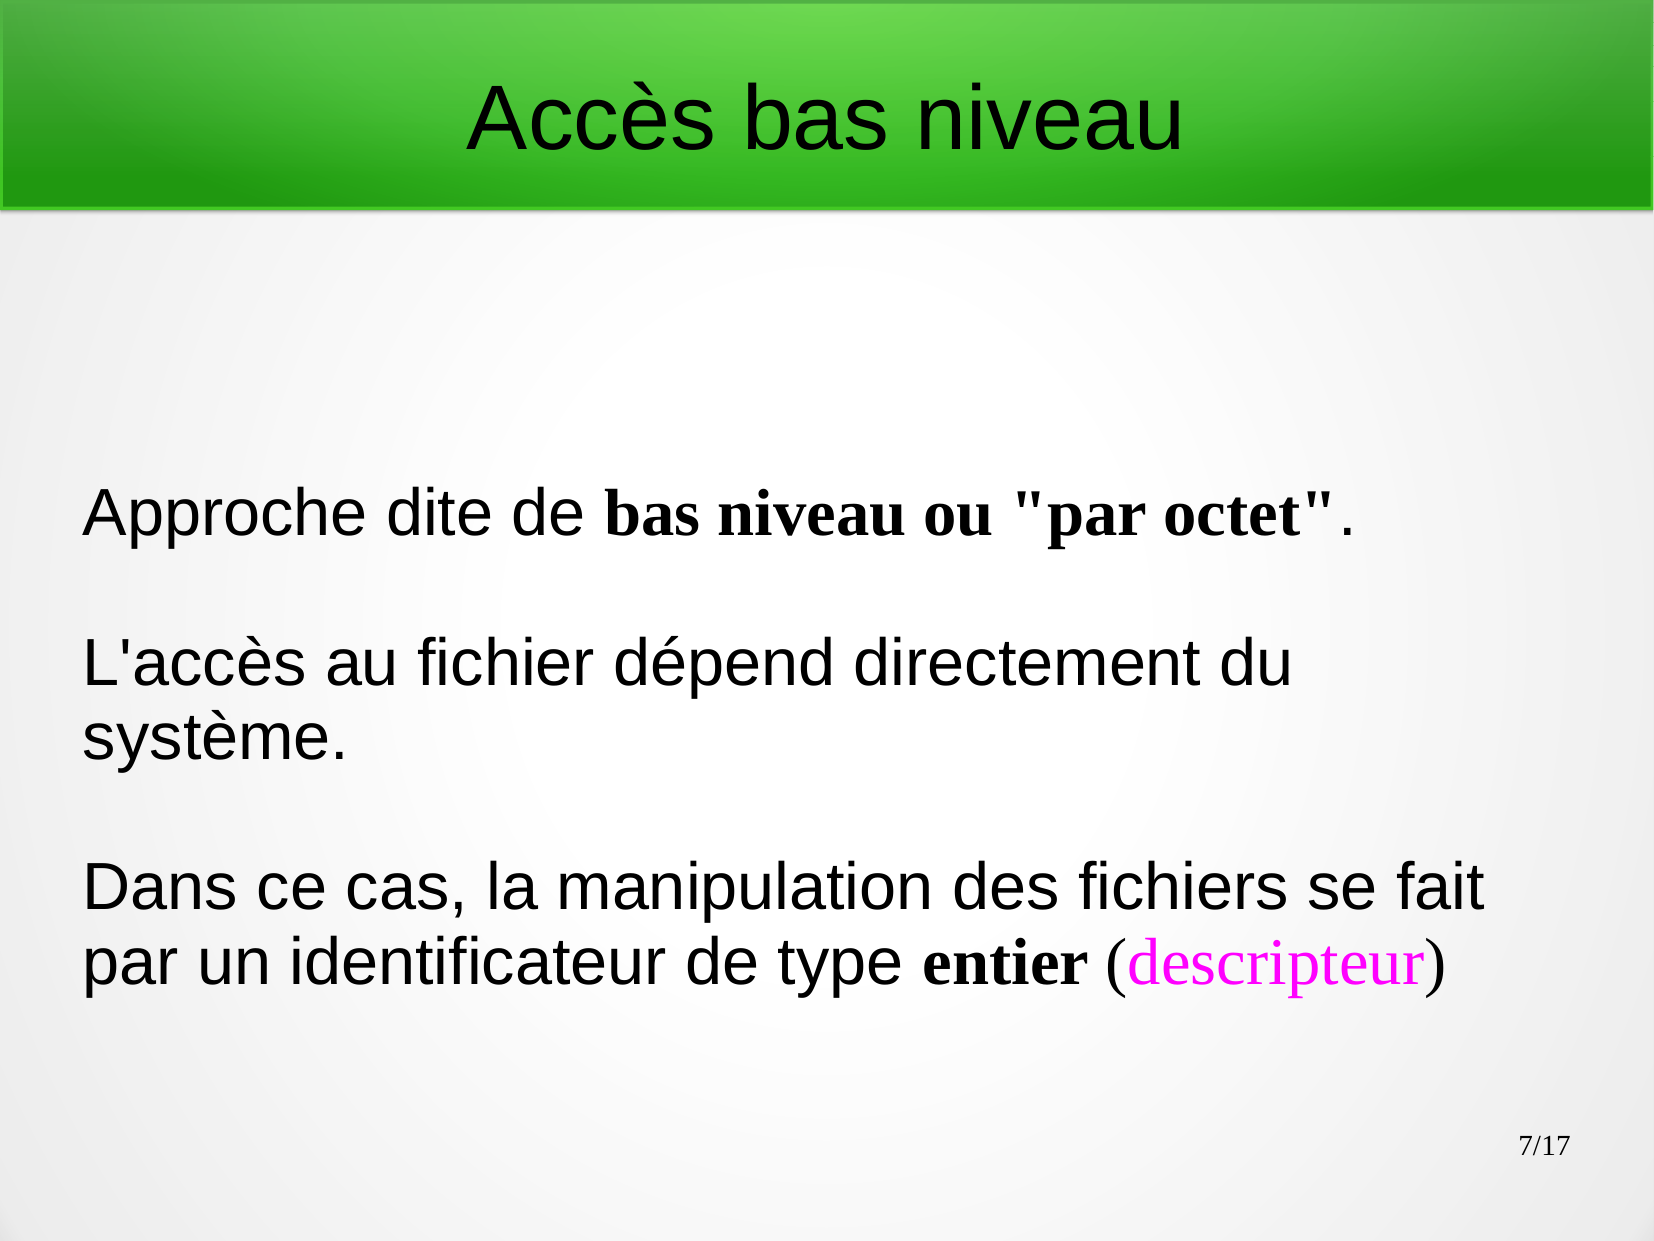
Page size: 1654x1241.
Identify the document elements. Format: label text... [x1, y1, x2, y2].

title Accès bas niveau [82, 47, 1571, 189]
subtitle Approche dite de bas niveau ou "par octet". L'accès au fichier dépend directement du système. Dans ce cas, la manipulation des fichiers se fait par un identificateur de type entier (descripteur) [82, 297, 1571, 1102]
